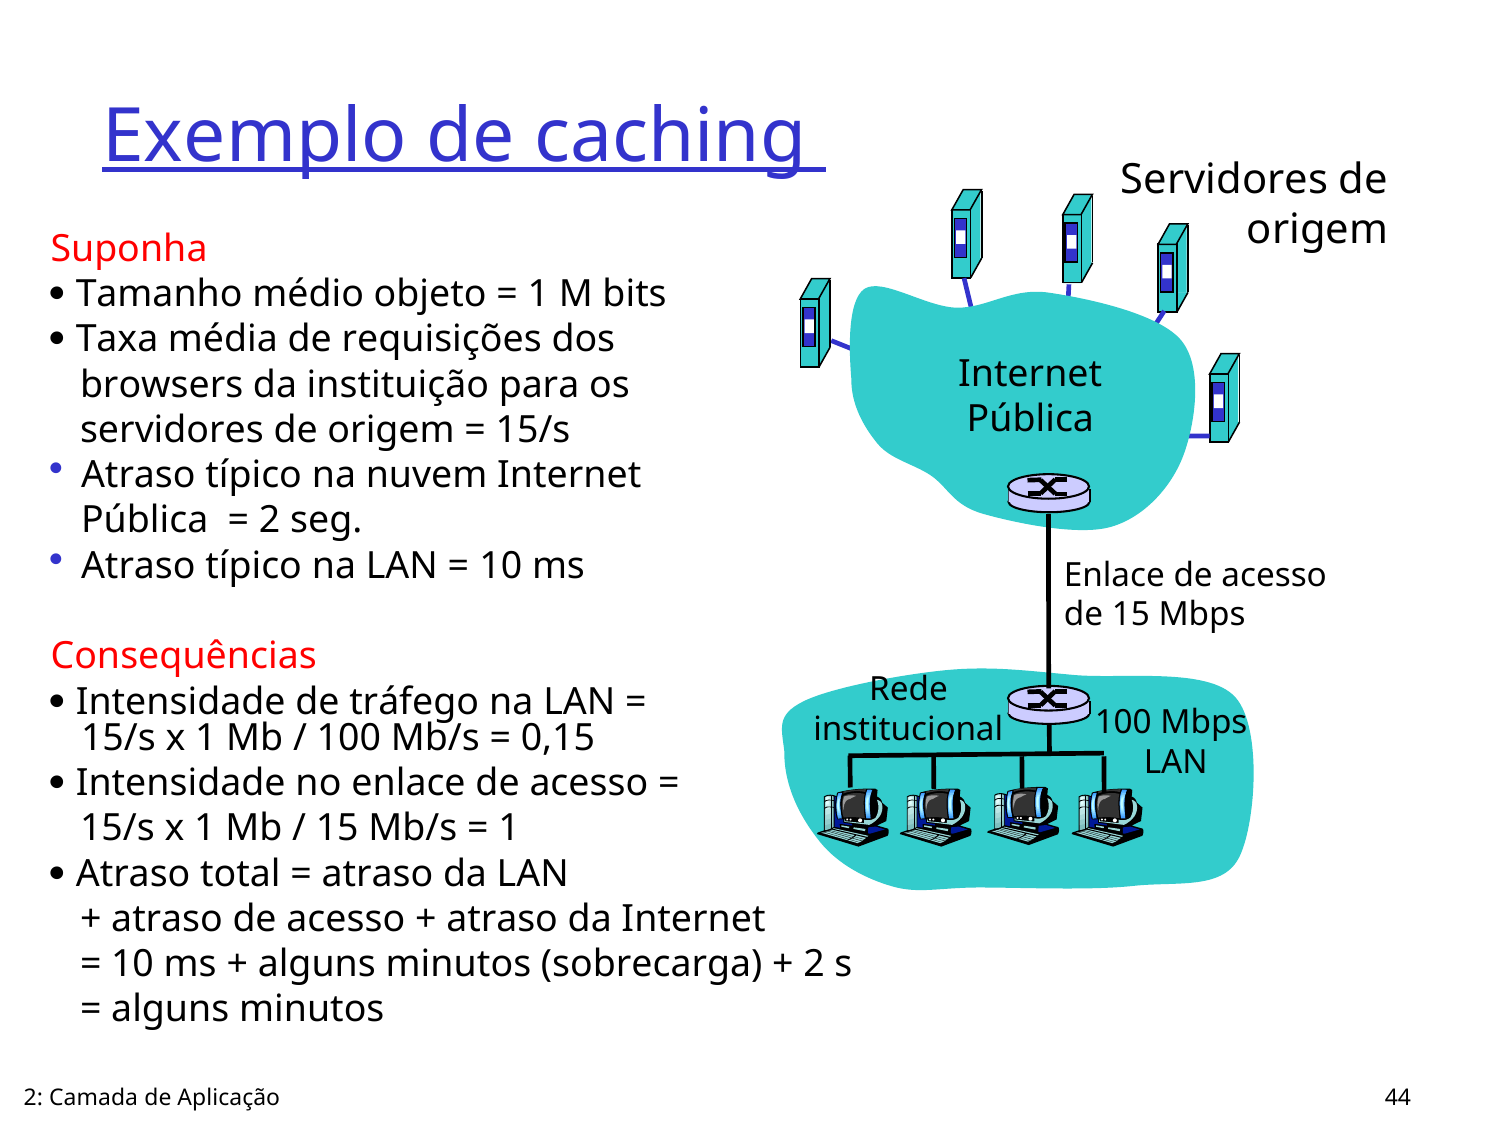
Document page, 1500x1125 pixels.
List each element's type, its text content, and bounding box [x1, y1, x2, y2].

picture [934, 788, 973, 847]
text_box Internet Pública [943, 340, 1118, 447]
list Suponha  Tamanho médio objeto = 1 M bits  Taxa média de requisições dos browsers da instituição para os servidores de origem = 15/s Atraso típico na nuvem Internet Pública = 2 seg. Atraso típico na LAN = 10 ms Consequências  Intensidade de tráfego na LAN = 15/s x 1 Mb / 100 Mb/s = 0,15  Intensidade no enlace de acesso = 15/s x 1 Mb / 15 Mb/s = 1  Atraso total = atraso da LAN + atraso de acesso + atraso da Internet = 10 ms + alguns minutos (sobrecarga) + 2 s = alguns minutos [35, 224, 934, 1040]
text_box Servidores de origem [1105, 144, 1404, 260]
text_box [1209, 353, 1240, 443]
text_box [934, 291, 1196, 531]
text_box [1158, 260, 1187, 313]
picture [987, 786, 1061, 846]
text_box [1019, 670, 1230, 751]
title Exemplo de caching [87, 37, 1363, 225]
text_box [1062, 194, 1093, 284]
picture [1071, 788, 1145, 847]
text_box [934, 756, 1254, 890]
text_box Enlace de acesso de 15 Mbps [1049, 545, 1343, 641]
text_box Rede institucional [934, 659, 1019, 755]
text_box [951, 189, 982, 279]
text_box 100 Mbps LAN [1079, 692, 1263, 788]
